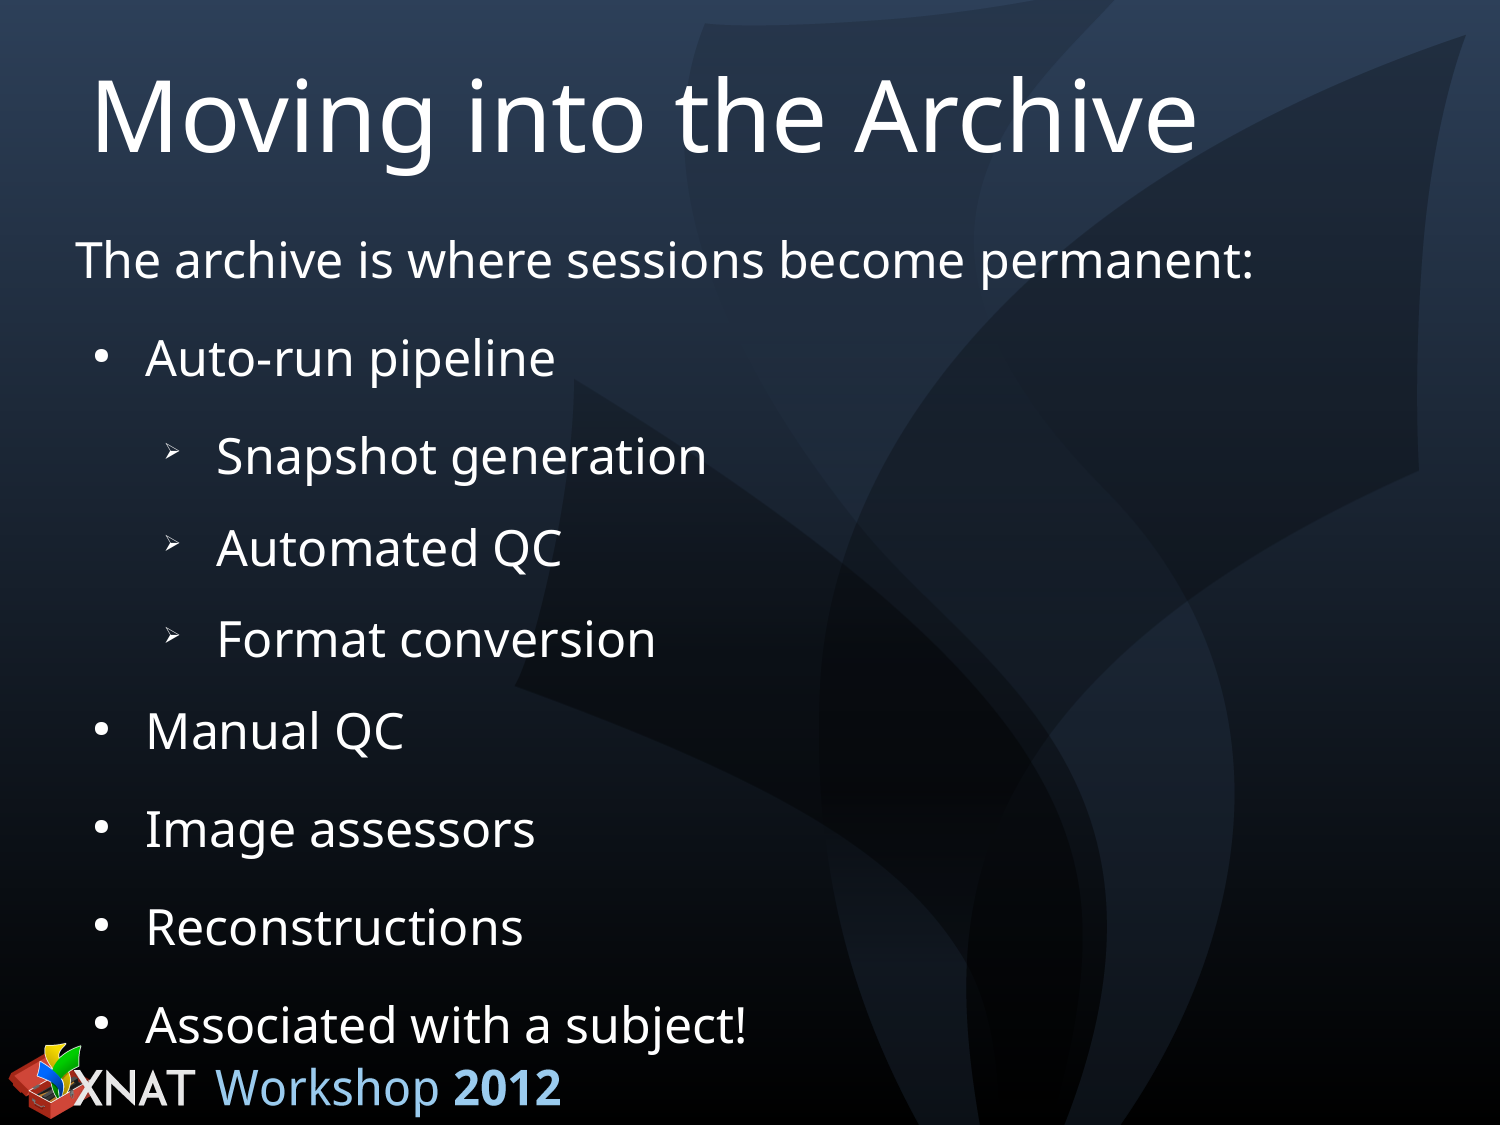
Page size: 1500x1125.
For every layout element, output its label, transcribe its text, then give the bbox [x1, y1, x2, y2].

list The archive is where sessions become permanent: Auto-run pipeline Snapshot generation Automated QC Format conversion Manual QC Image assessors Reconstructions Associated with a subject! [75, 225, 1426, 946]
picture [0, 0, 1500, 1125]
list [60, 215, 1425, 1005]
title Moving into the Archive [75, 45, 1425, 188]
